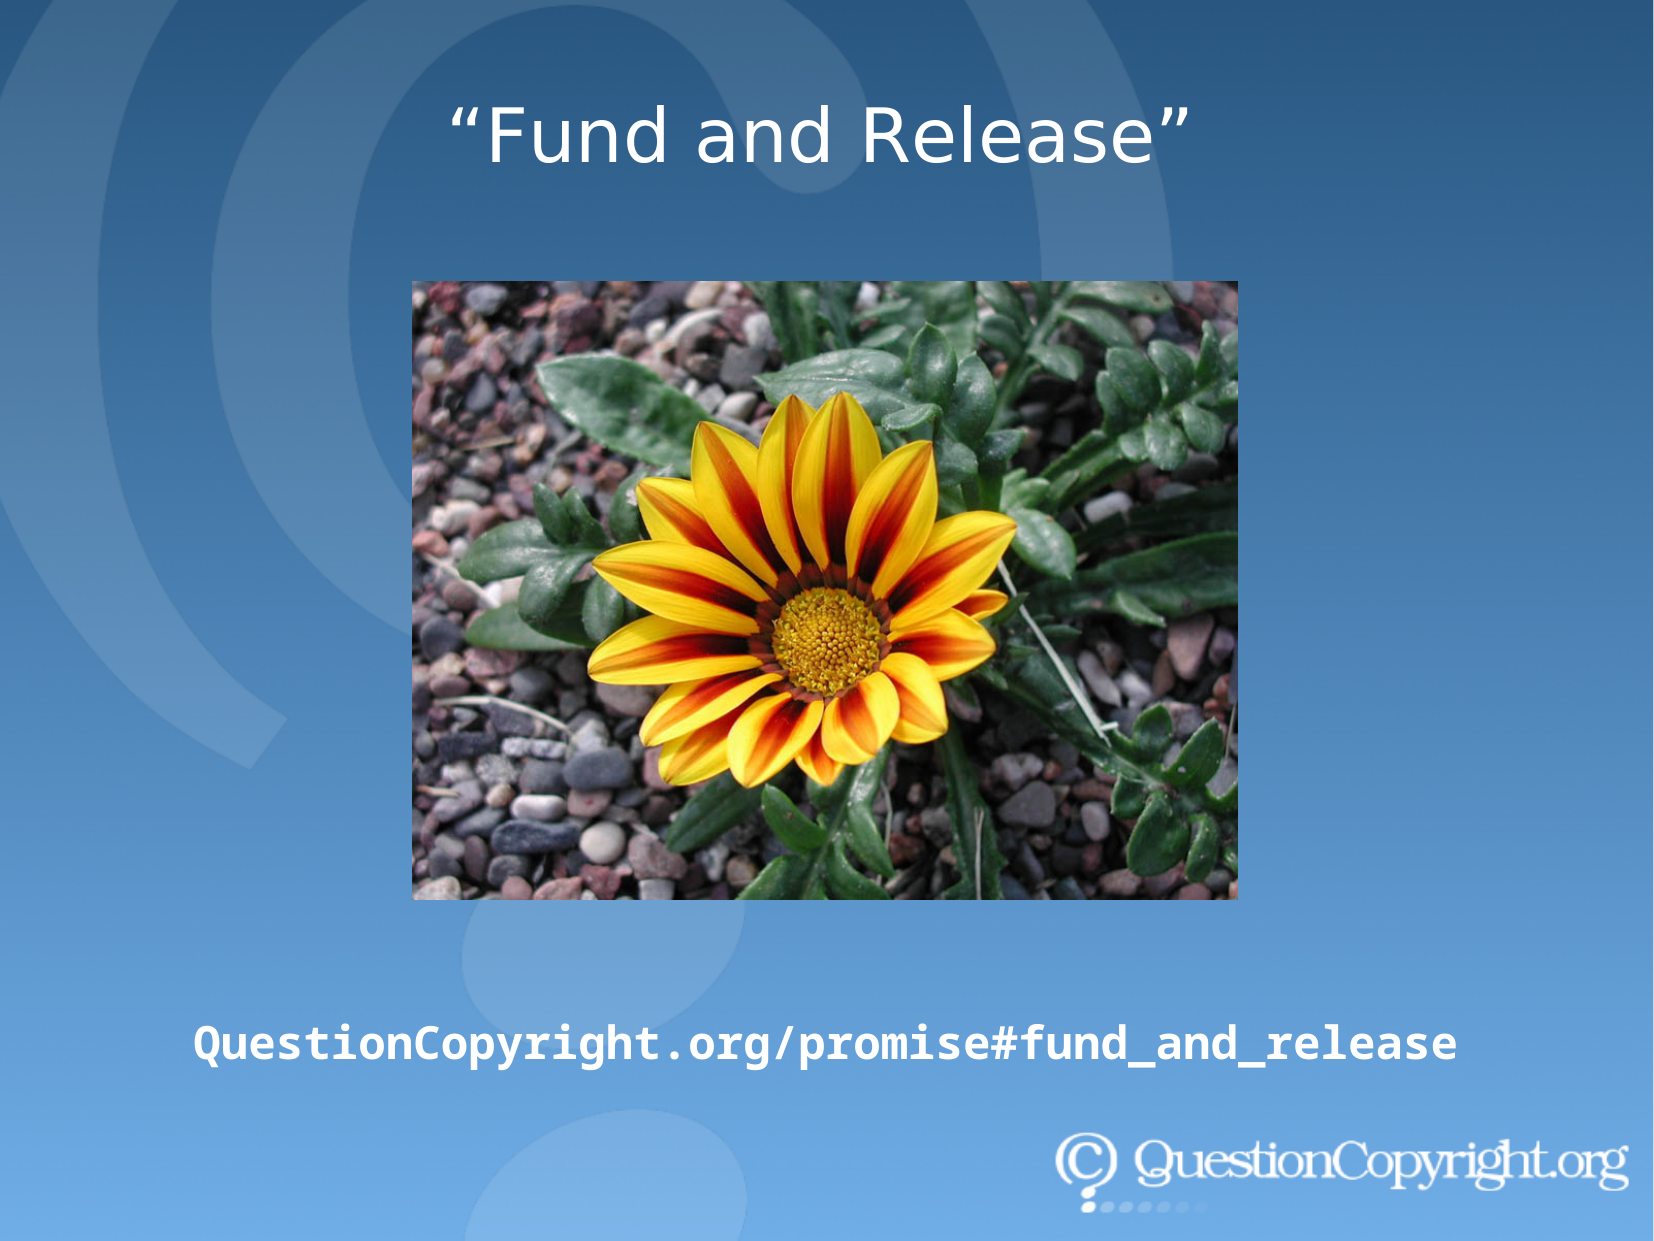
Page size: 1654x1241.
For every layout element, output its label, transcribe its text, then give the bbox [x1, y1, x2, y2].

text_box “Fund and Release” [431, 85, 1210, 188]
text_box QuestionCopyright.org/promise#fund_and_release [178, 1003, 1474, 1073]
picture [0, 0, 1654, 1241]
